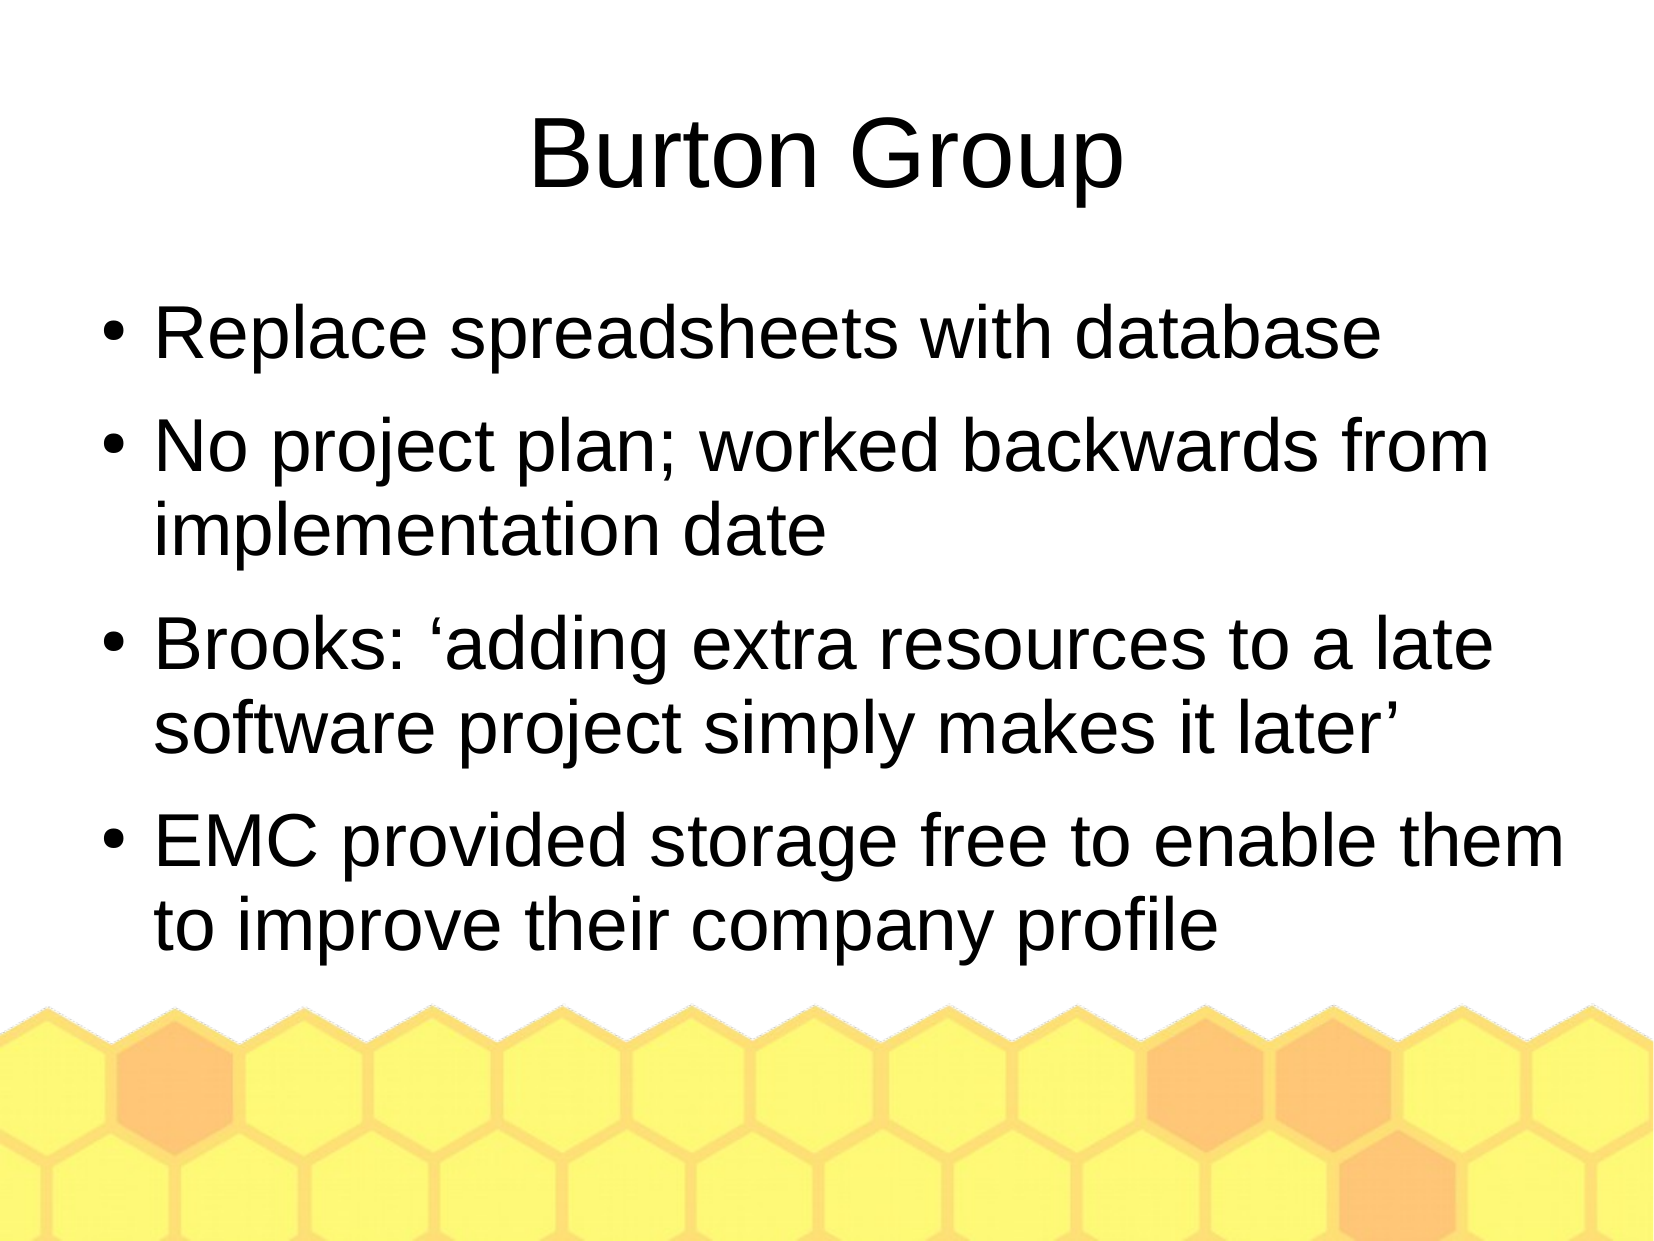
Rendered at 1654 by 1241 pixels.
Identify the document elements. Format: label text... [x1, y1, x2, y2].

picture [0, 1001, 1654, 1241]
title Burton Group [82, 49, 1571, 257]
list Replace spreadsheets with database No project plan; worked backwards from implementation date Brooks: ‘adding extra resources to a late software project simply makes it later’ EMC provided storage free to enable them to improve their company profile [82, 290, 1571, 1010]
